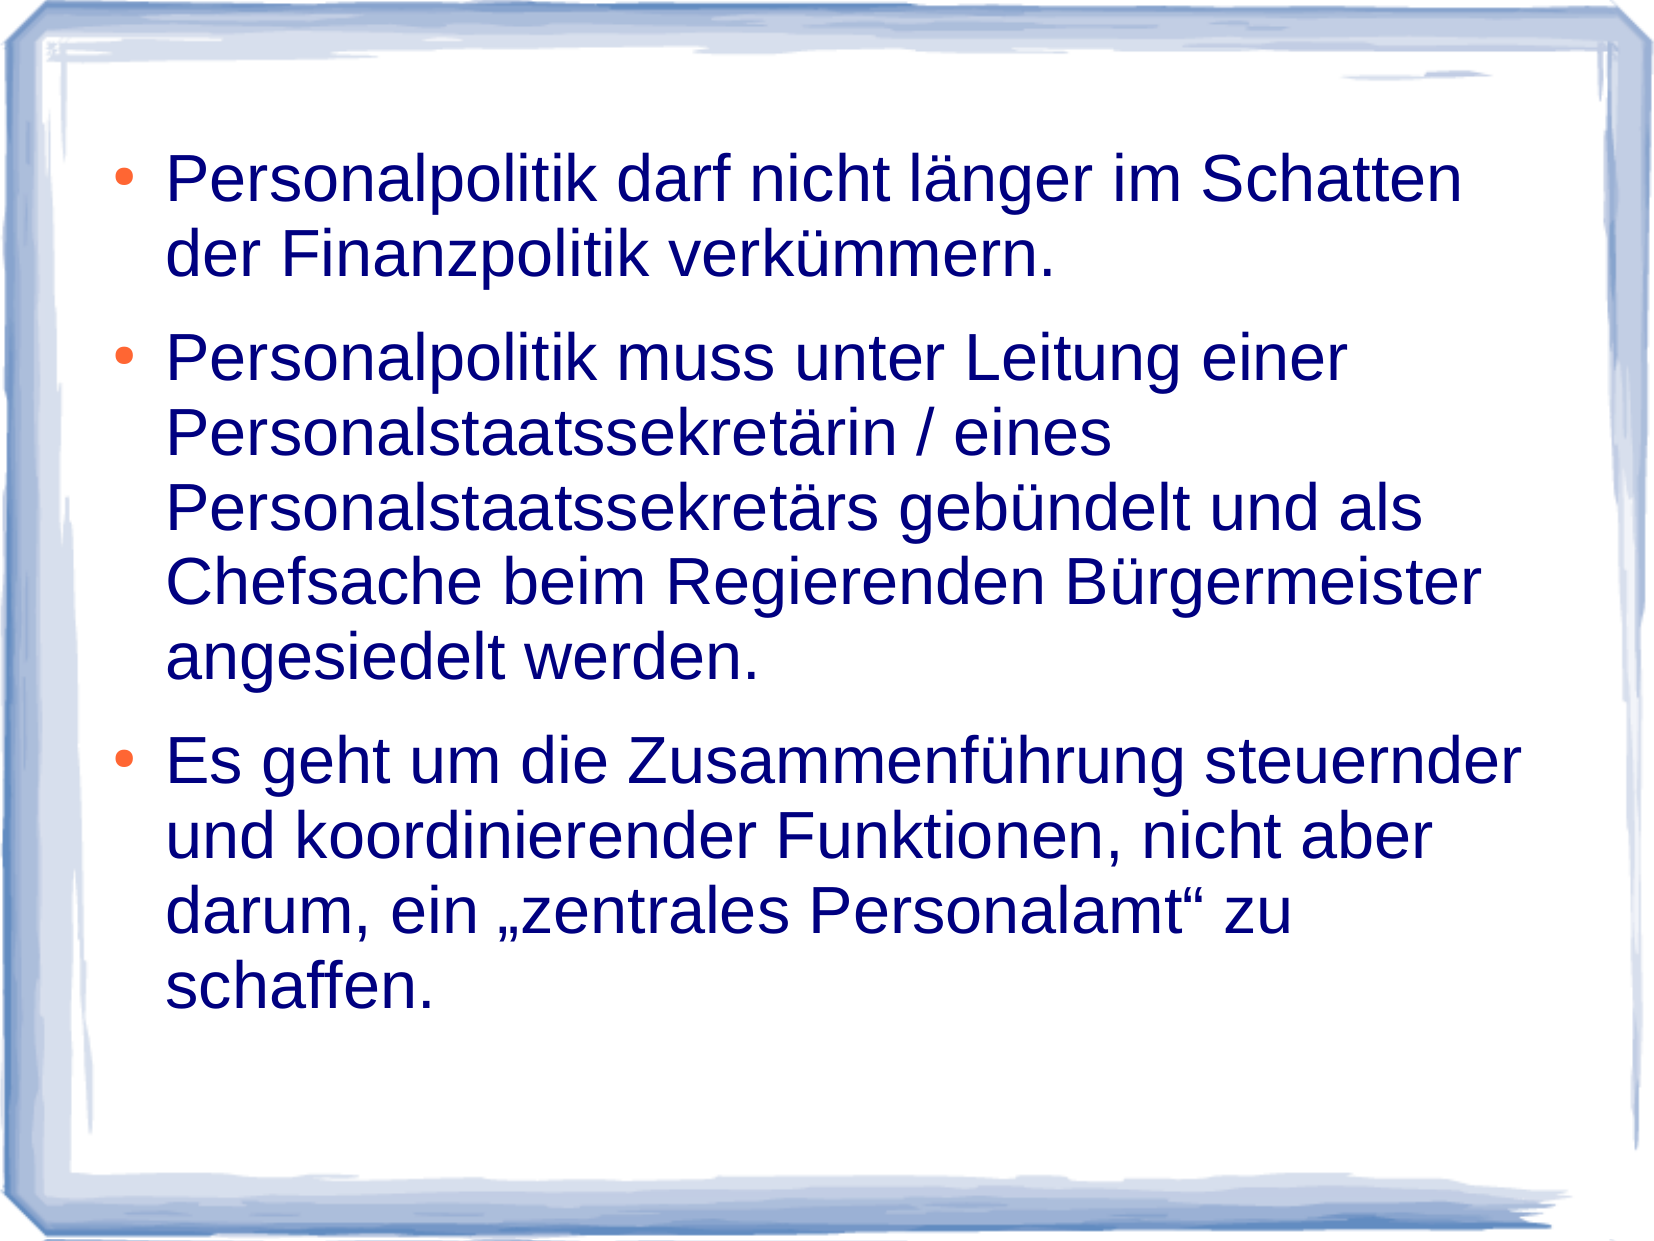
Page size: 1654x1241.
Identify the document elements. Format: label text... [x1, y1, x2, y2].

picture [0, 0, 1654, 1241]
list Personalpolitik darf nicht länger im Schatten der Finanzpolitik verkümmern. Personalpolitik muss unter Leitung einer Personalstaatssekretärin / eines Personalstaatssekretärs gebündelt und als Chefsache beim Regierenden Bürgermeister angesiedelt werden. Es geht um die Zusammenführung steuernder und koordinierender Funktionen, nicht aber darum, ein „zentrales Personalamt“ zu schaffen. [94, 140, 1548, 1075]
